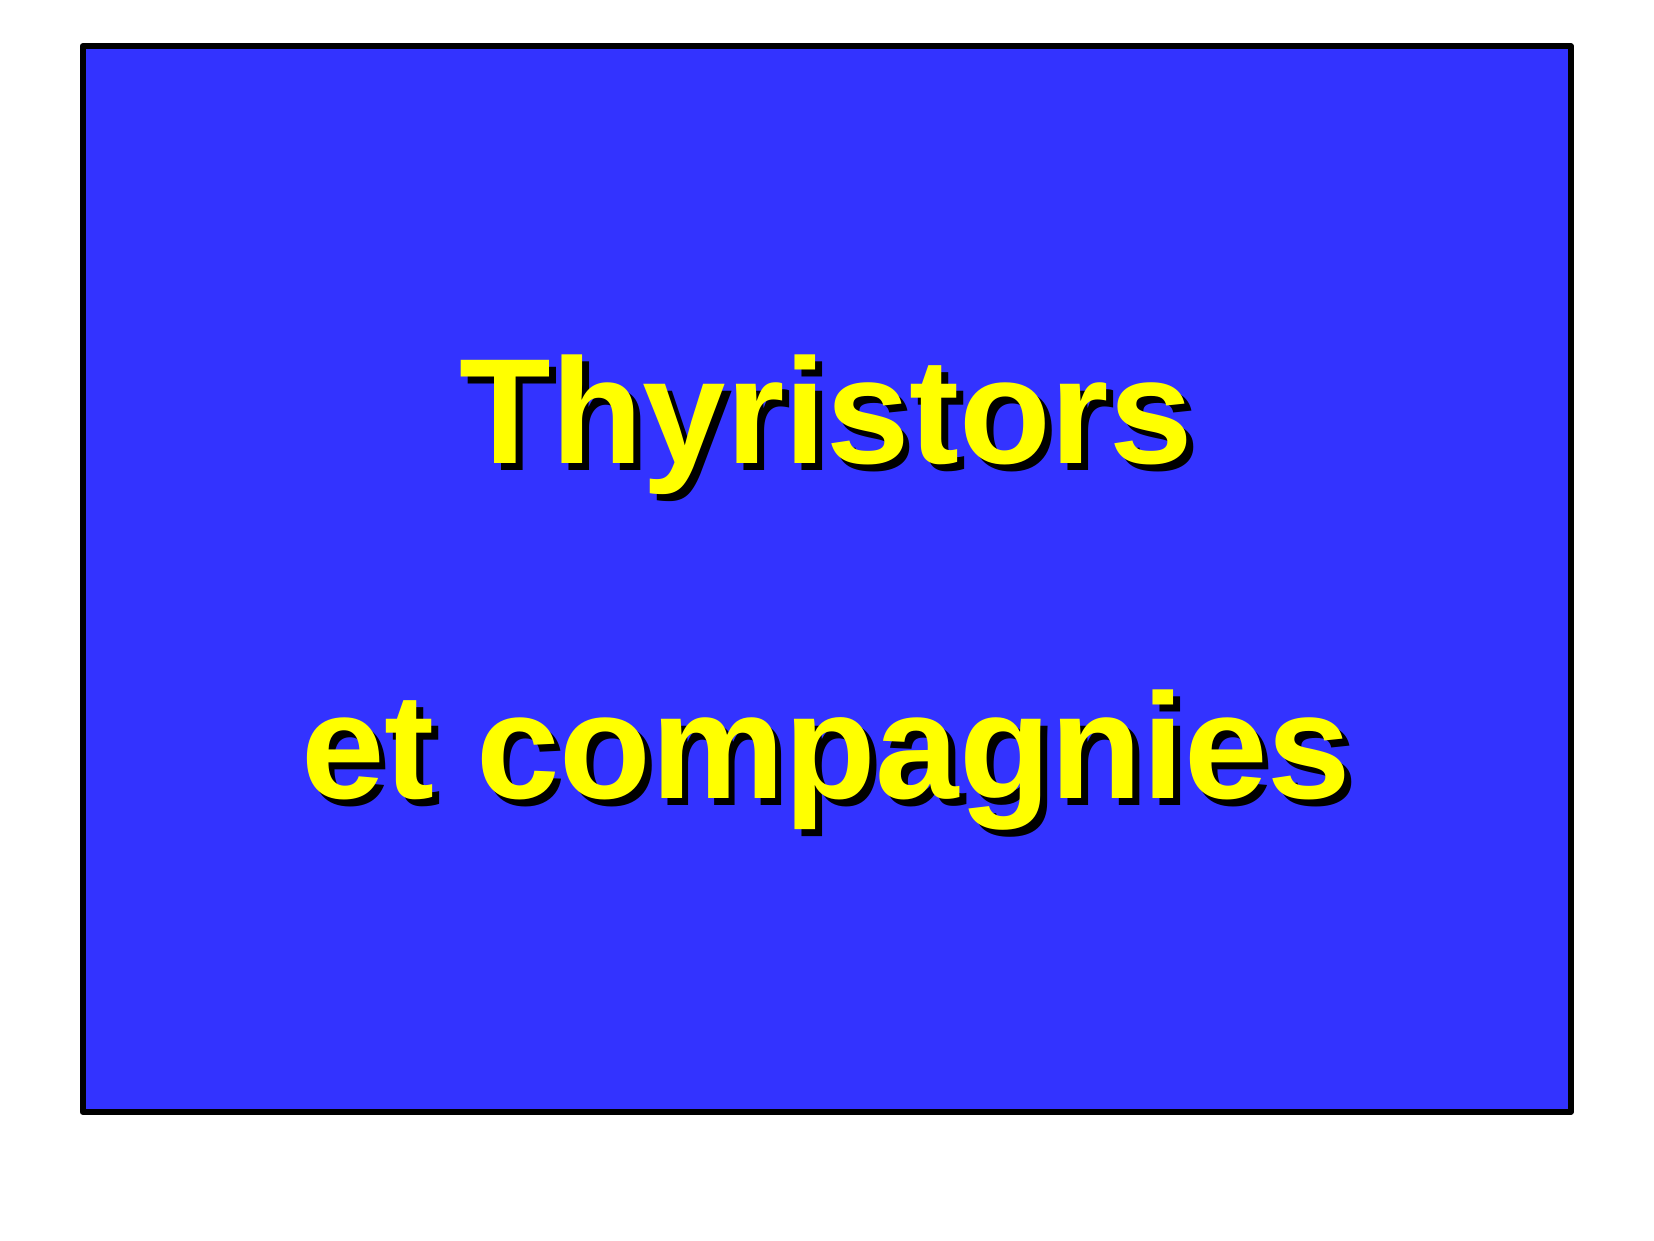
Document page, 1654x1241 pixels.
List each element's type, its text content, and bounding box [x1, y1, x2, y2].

subtitle Thyristors et compagnies [82, 46, 1571, 1112]
